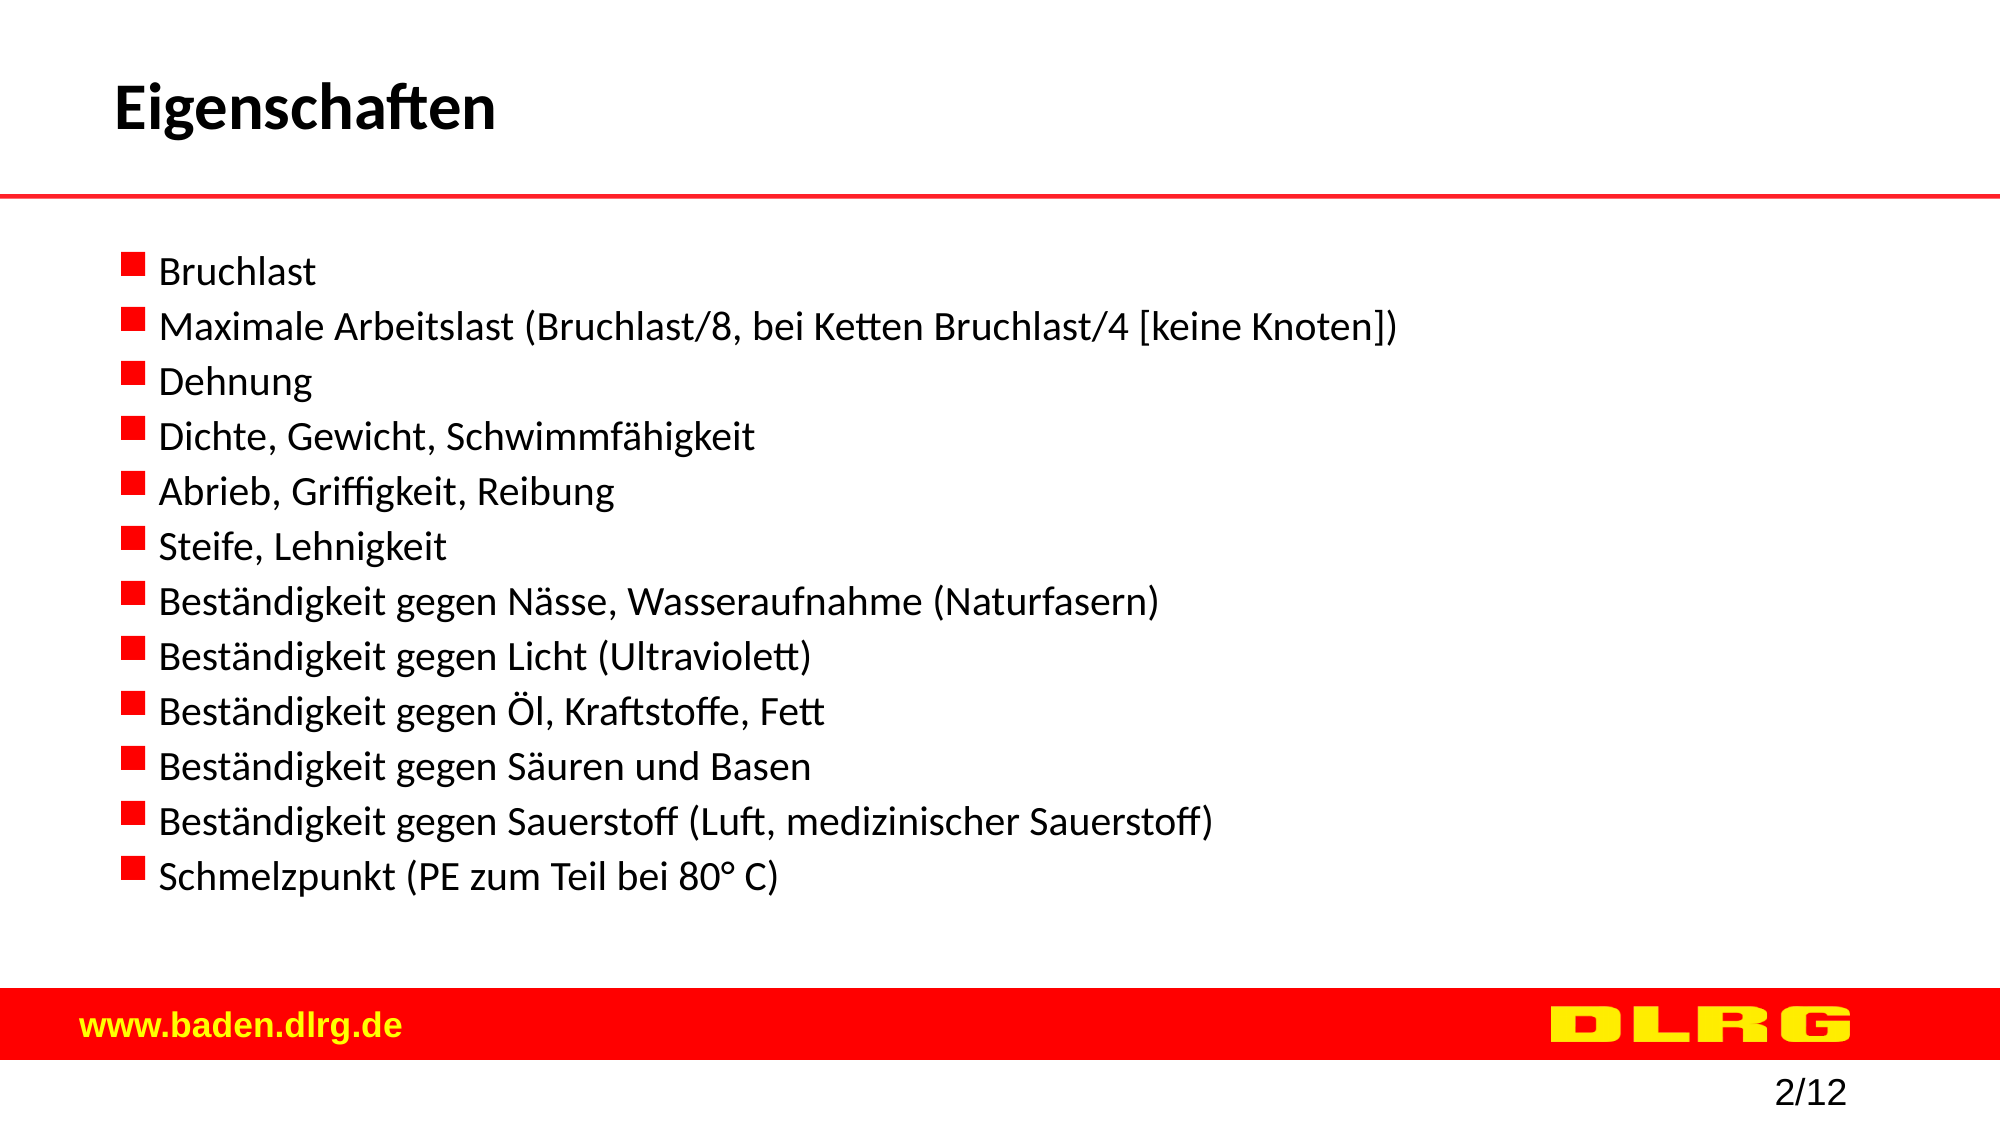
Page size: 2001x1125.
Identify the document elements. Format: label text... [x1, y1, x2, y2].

text_box Bruchlast Maximale Arbeitslast (Bruchlast/8, bei Ketten Bruchlast/4 [keine Knoten]) Dehnung Dichte, Gewicht, Schwimmfähigkeit Abrieb, Griffigkeit, Reibung Steife, Lehnigkeit Beständigkeit gegen Nässe, Wasseraufnahme (Naturfasern) Beständigkeit gegen Licht (Ultraviolett) Beständigkeit gegen Öl, Kraftstoffe, Fett Beständigkeit gegen Säuren und Basen Beständigkeit gegen Sauerstoff (Luft, medizinischer Sauerstoff) Schmelzpunkt (PE zum Teil bei 80° C) [102, 231, 1898, 952]
text_box 2/12 [1759, 1060, 1867, 1111]
text_box Eigenschaften [99, 56, 1900, 149]
picture [1551, 1006, 1850, 1042]
